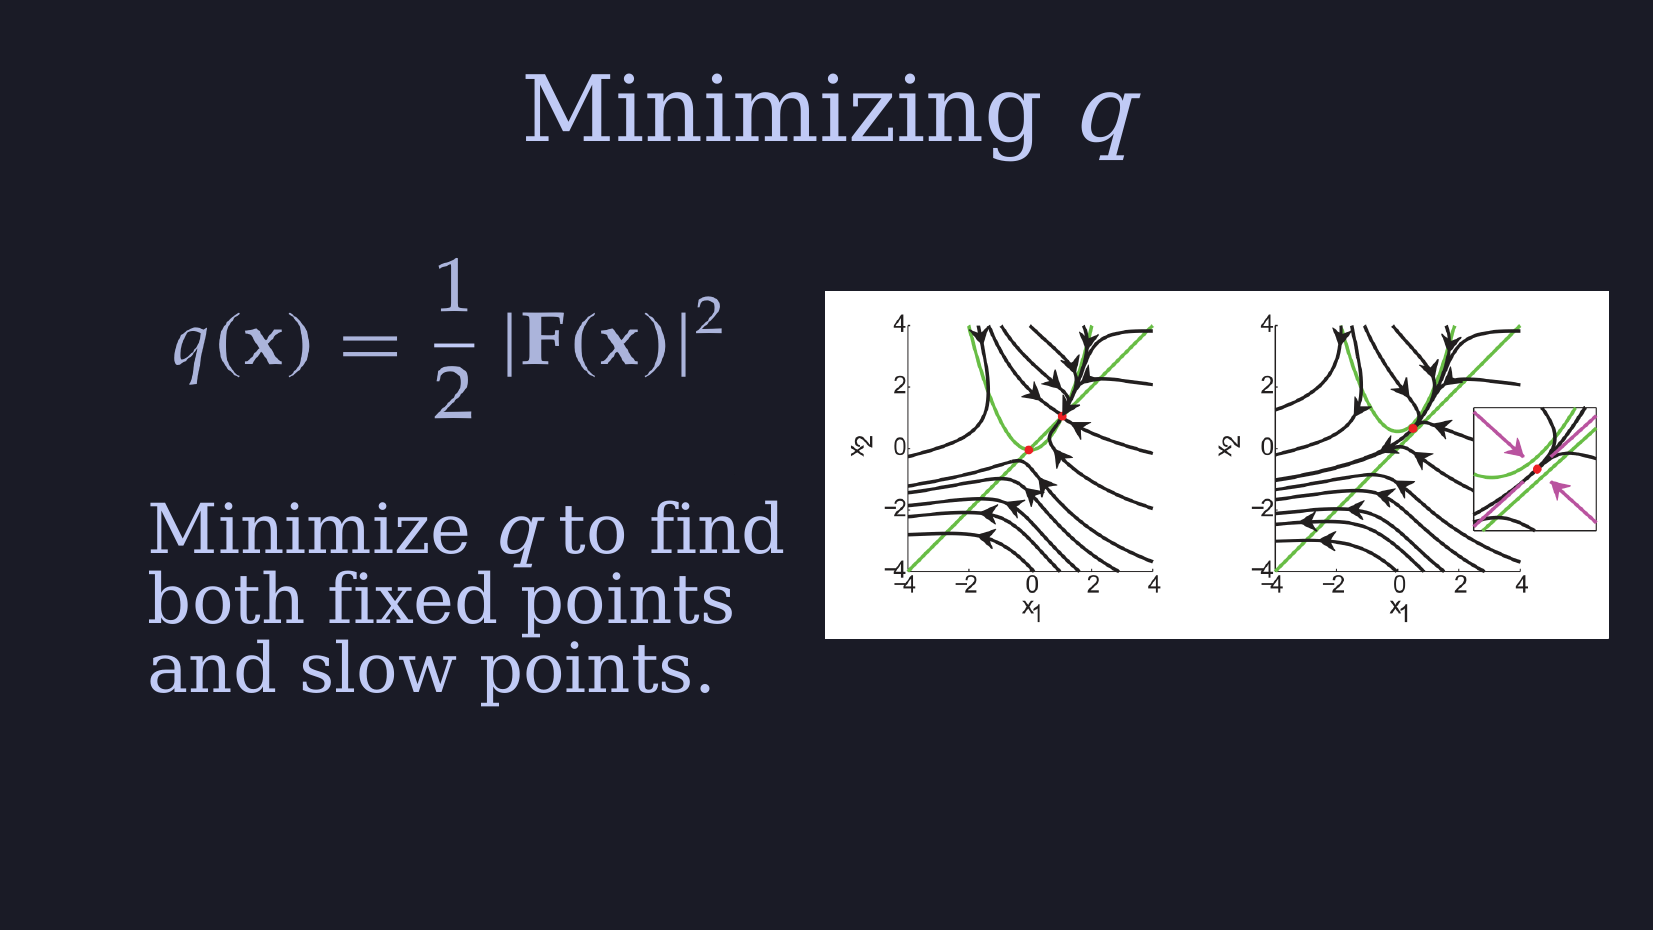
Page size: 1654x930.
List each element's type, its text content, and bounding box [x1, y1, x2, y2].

title Minimizing q [82, 37, 1571, 193]
picture [825, 291, 1609, 639]
picture [156, 217, 735, 475]
list Minimize q to find both fixed points and slow points. [82, 499, 809, 757]
